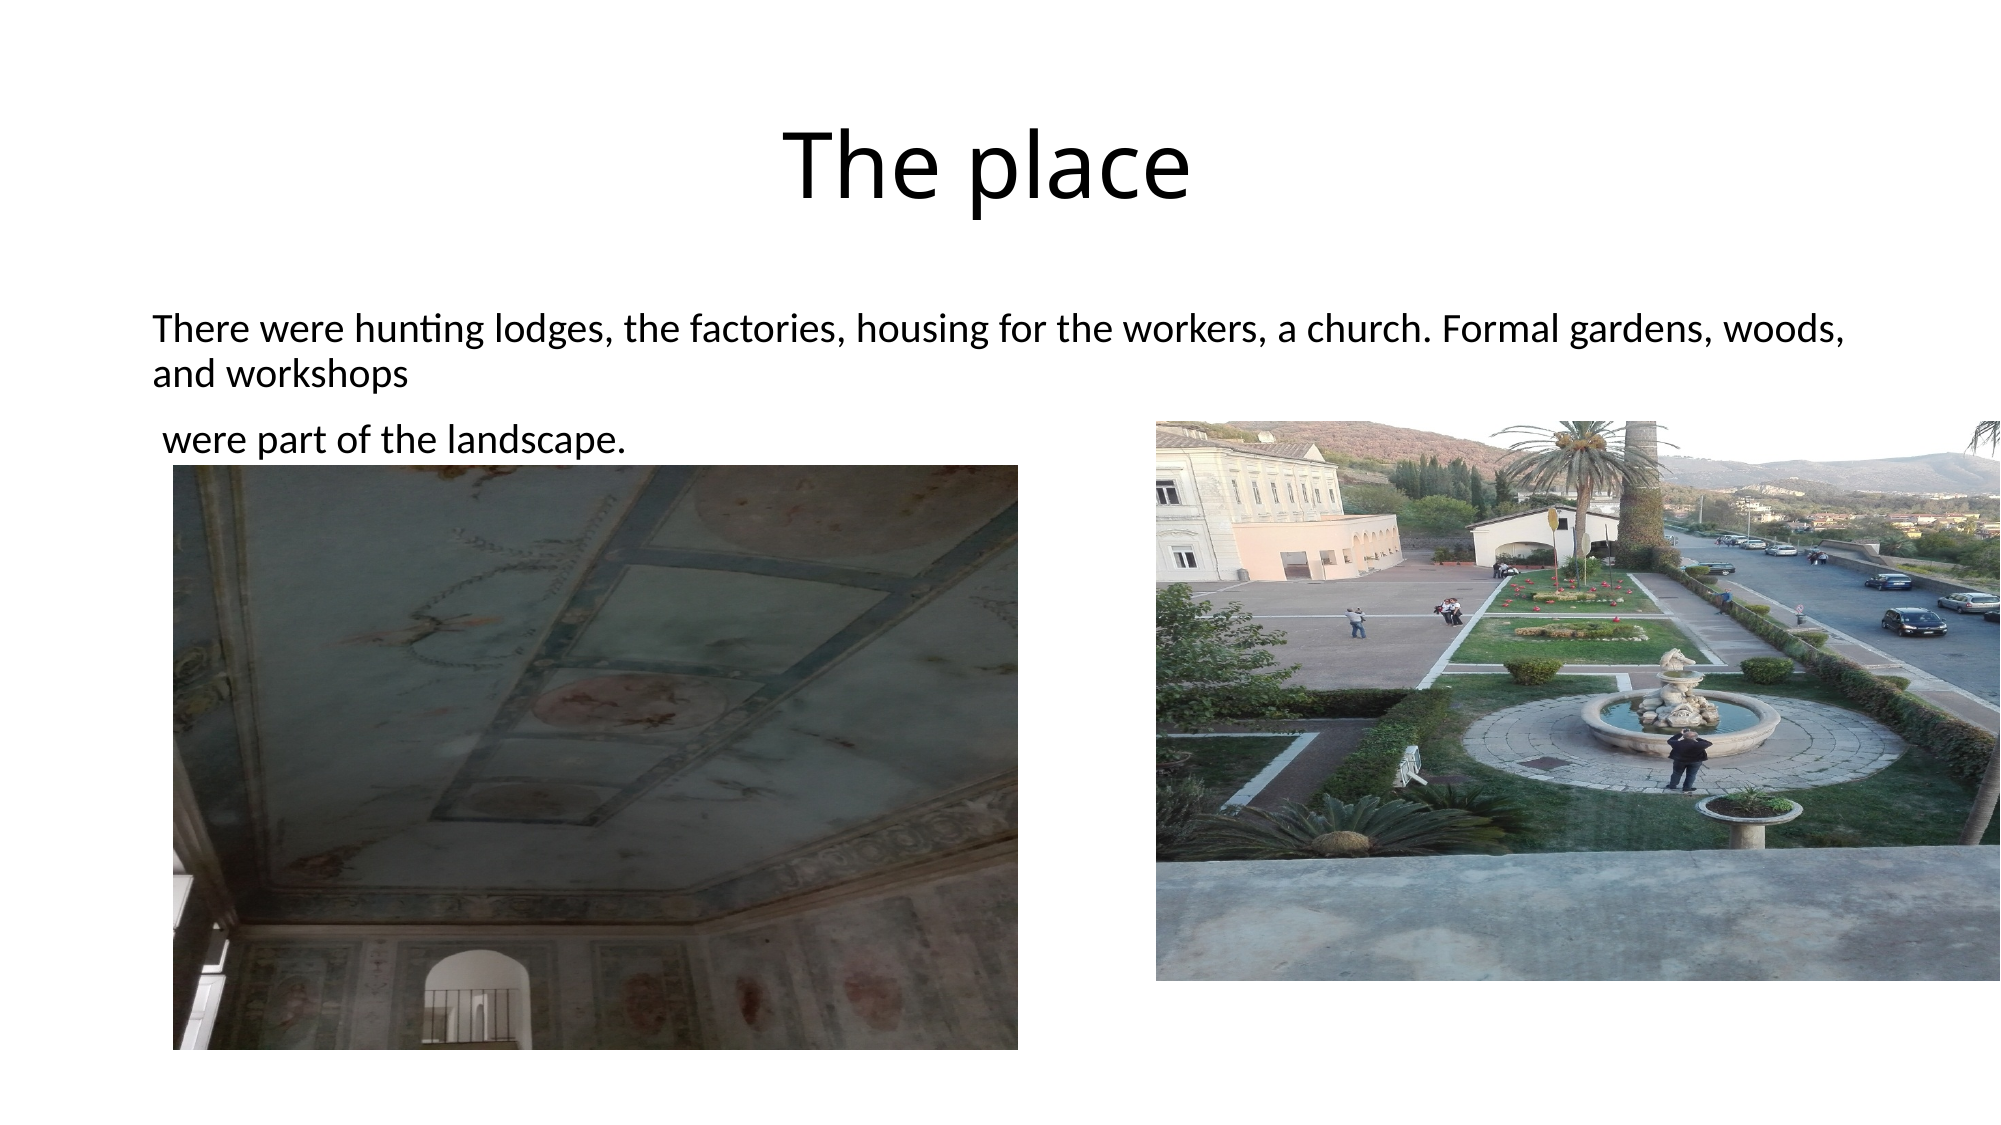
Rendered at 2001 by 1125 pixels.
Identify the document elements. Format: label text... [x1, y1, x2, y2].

list There were hunting lodges, the factories, housing for the workers, a church. Formal gardens, woods, and workshops were part of the landscape. [137, 299, 1863, 1014]
title The place [137, 59, 1863, 278]
picture [1156, 421, 2000, 981]
picture [173, 465, 1018, 1050]
